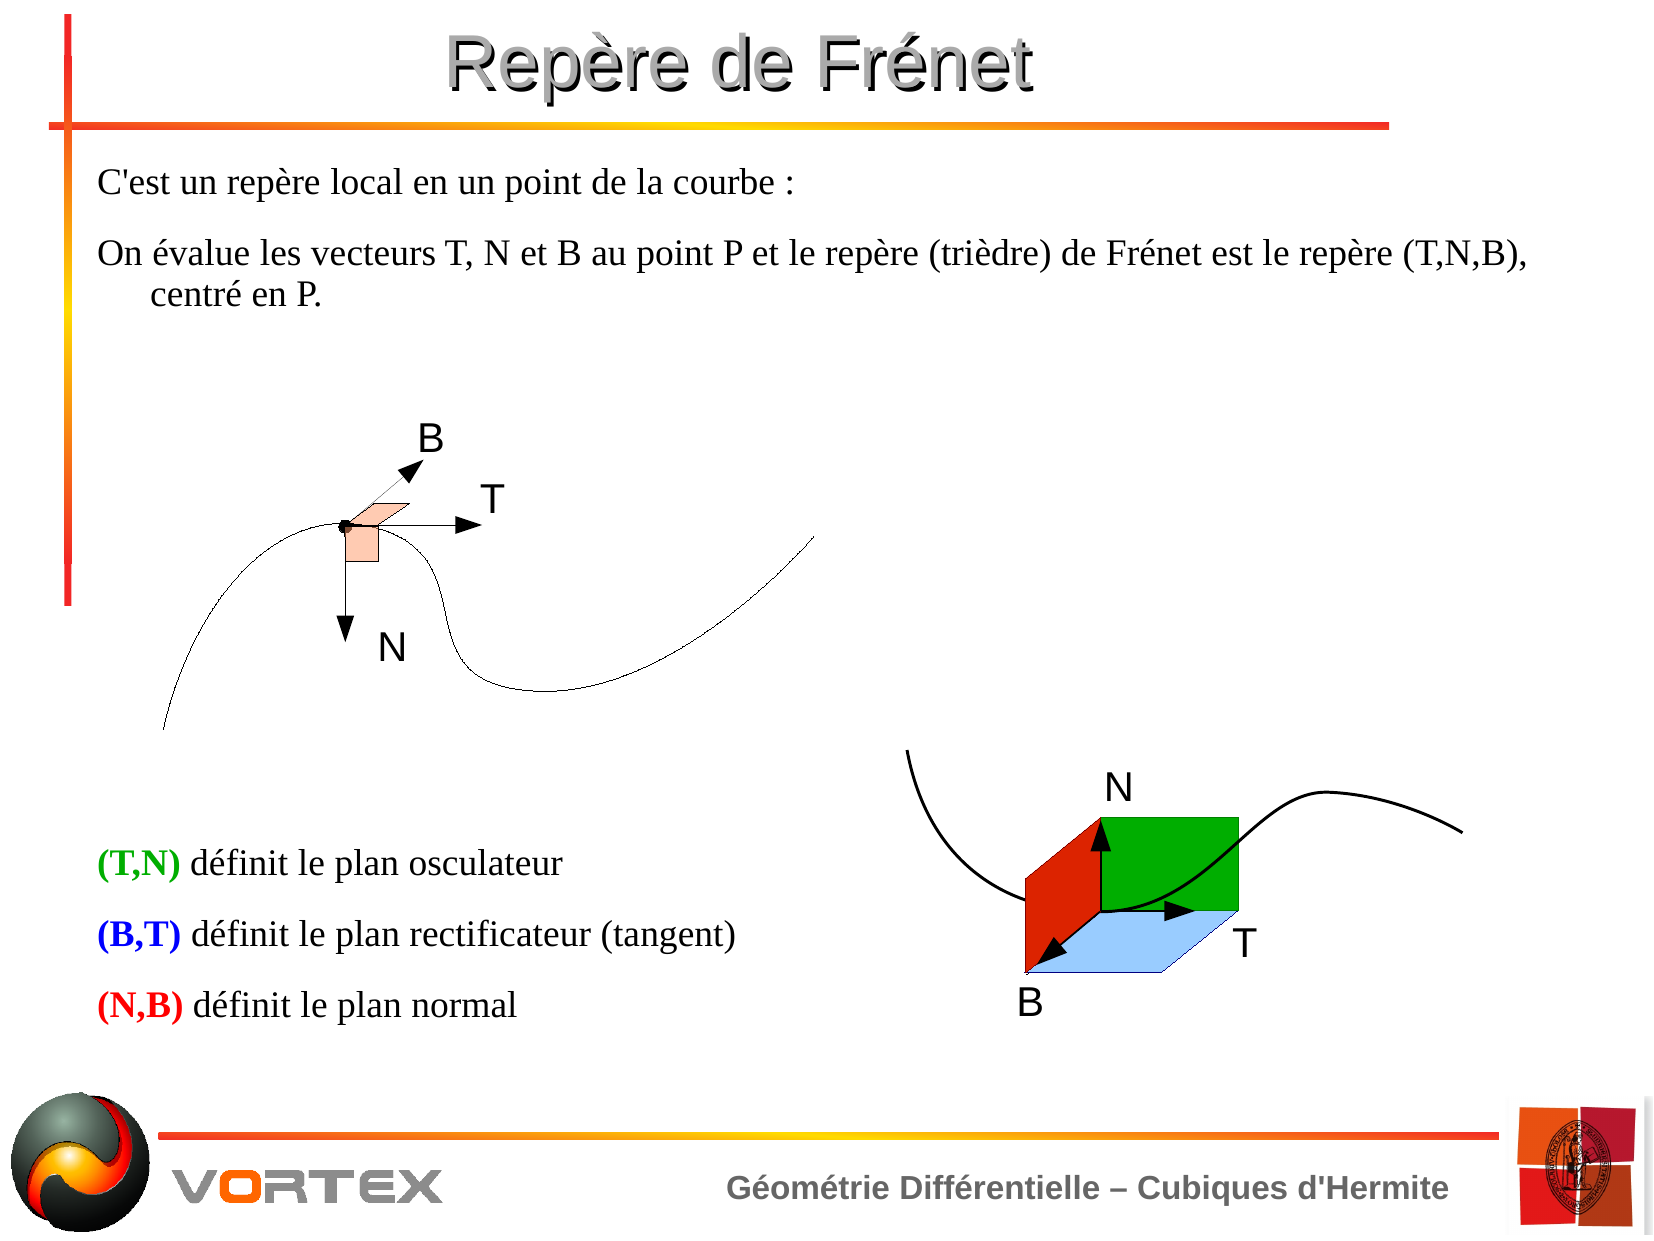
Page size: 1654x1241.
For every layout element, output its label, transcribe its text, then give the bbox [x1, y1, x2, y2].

text_box [338, 520, 379, 562]
text_box B [1001, 971, 1084, 1040]
text_box T [1217, 912, 1300, 981]
title Repère de Frénet [82, 4, 1392, 120]
list C'est un repère local en un point de la courbe : On évalue les vecteurs T, N et B au point P et le repère (trièdre) de Frénet est le repère (T,N,B), centré en P. (T,N) définit le plan osculateur (B,T) définit le plan rectificateur (tangent) (N,B) définit le plan normal [79, 160, 1569, 1103]
text_box [1024, 817, 1239, 973]
text_box B [402, 407, 485, 475]
picture [1505, 1096, 1653, 1235]
text_box N [1089, 756, 1172, 824]
text_box T [465, 468, 548, 537]
text_box [348, 503, 410, 525]
text_box N [362, 616, 445, 685]
picture [11, 1092, 443, 1232]
